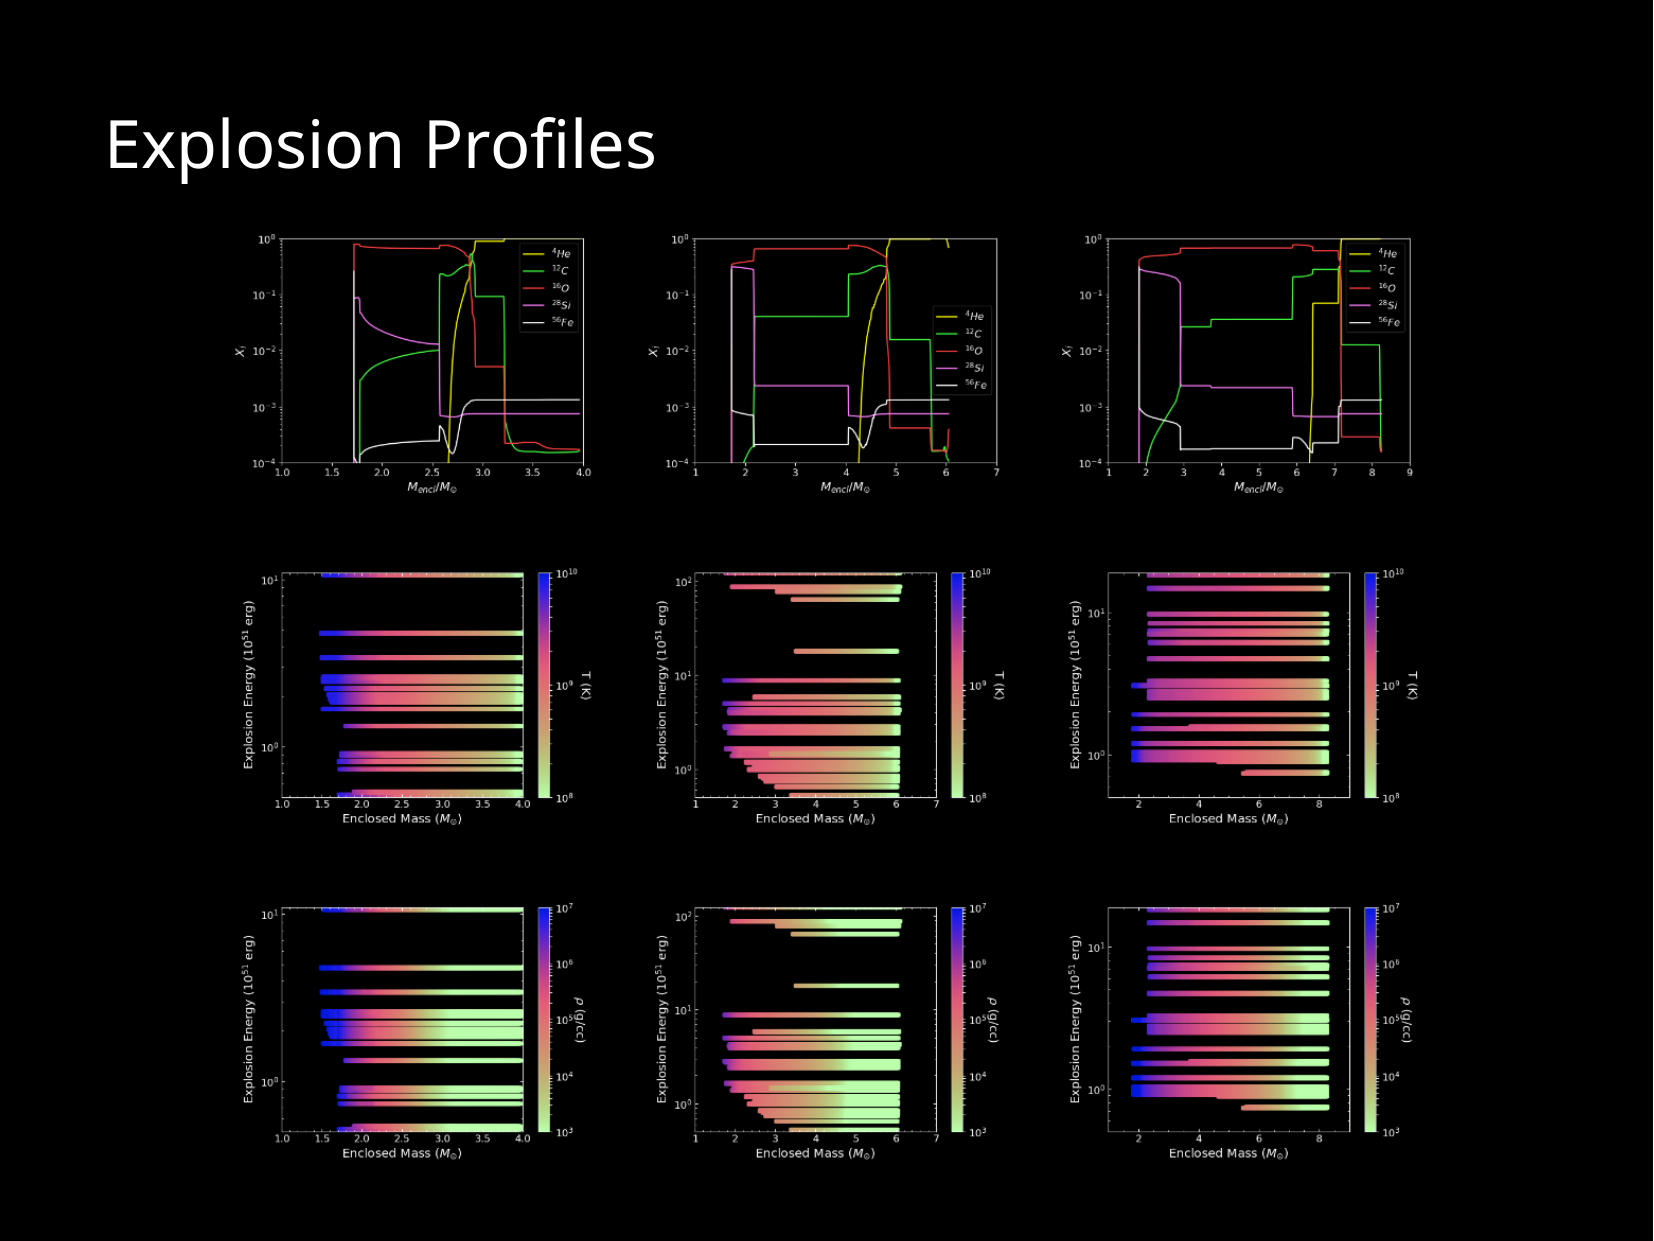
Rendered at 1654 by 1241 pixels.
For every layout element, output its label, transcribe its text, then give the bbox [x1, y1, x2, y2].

picture [225, 210, 1426, 1171]
text_box Explosion Profiles [90, 90, 991, 301]
